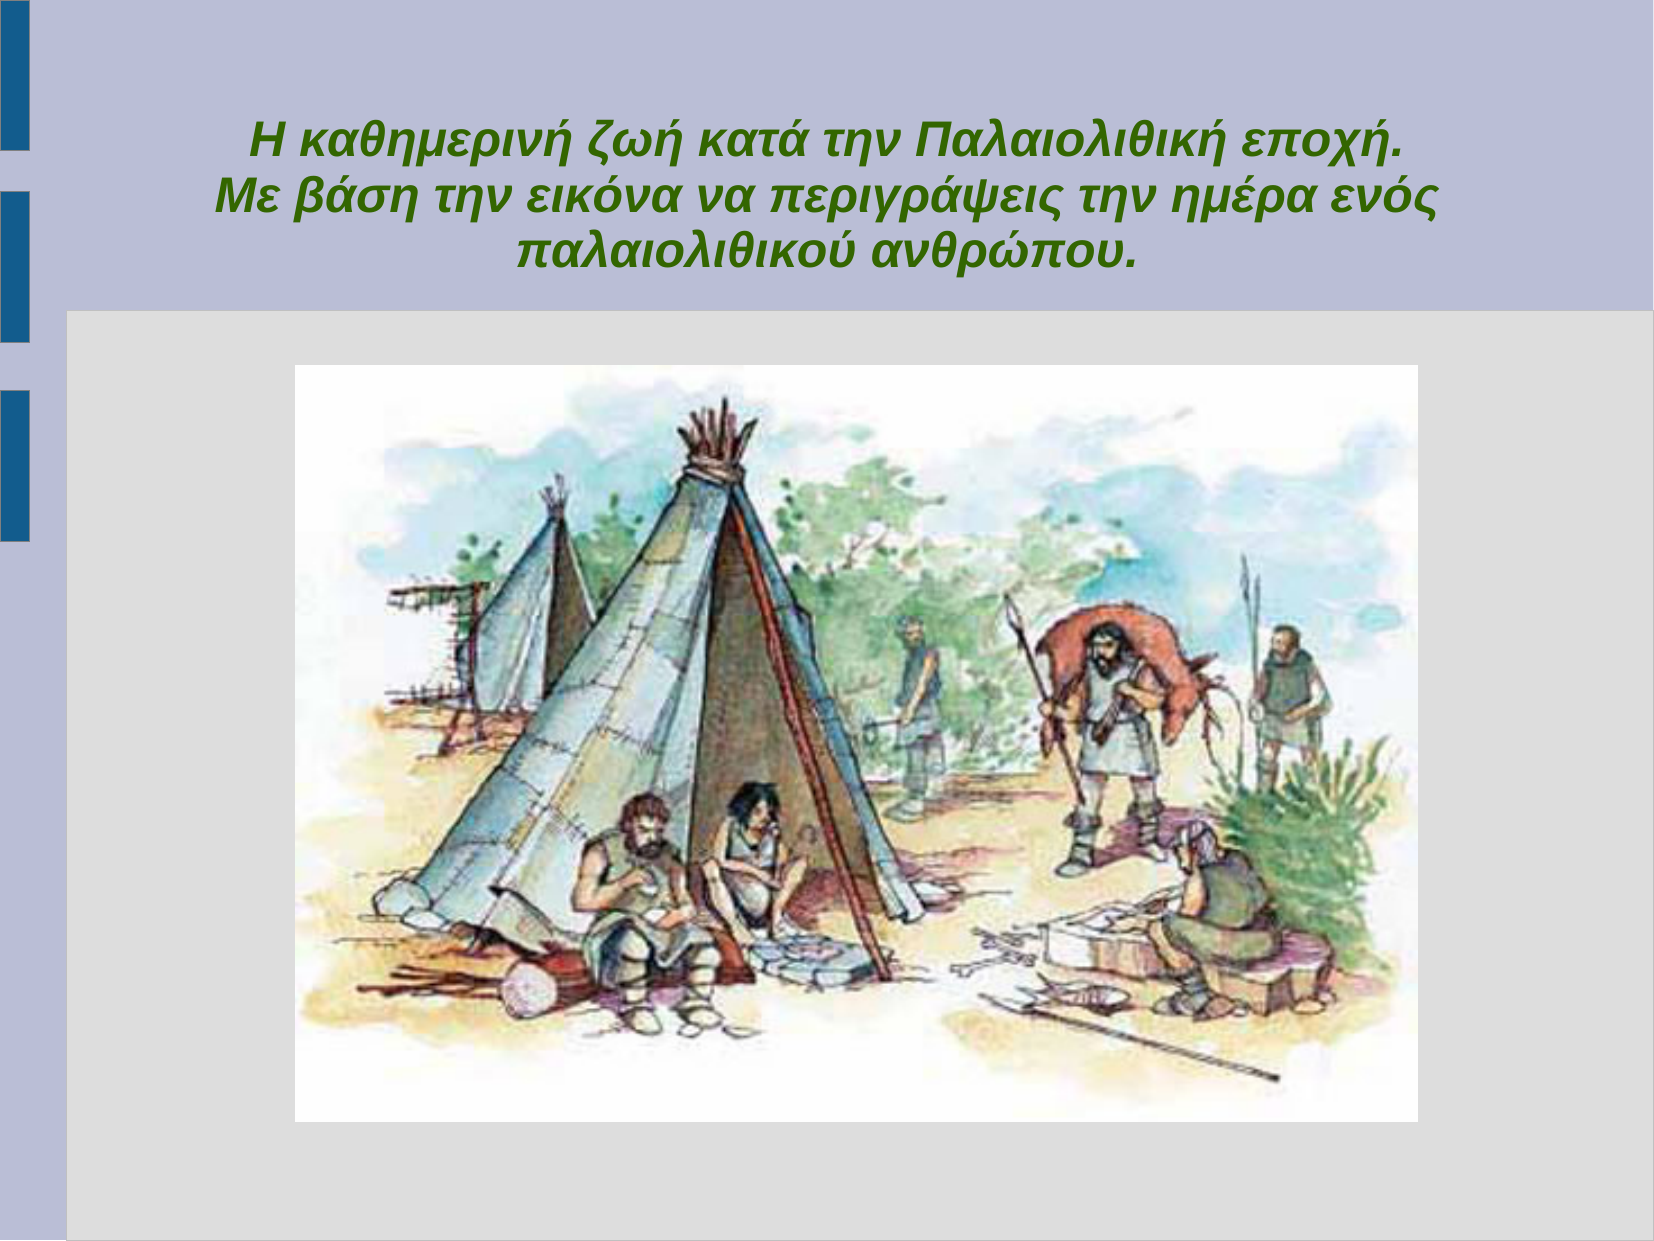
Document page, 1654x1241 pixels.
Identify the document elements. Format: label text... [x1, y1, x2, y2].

title Η καθημερινή ζωή κατά την Παλαιολιθική εποχή. Με βάση την εικόνα να περιγράψεις την ημέρα ενός παλαιολιθικού ανθρώπου. [121, 91, 1534, 299]
picture [295, 365, 1418, 1123]
